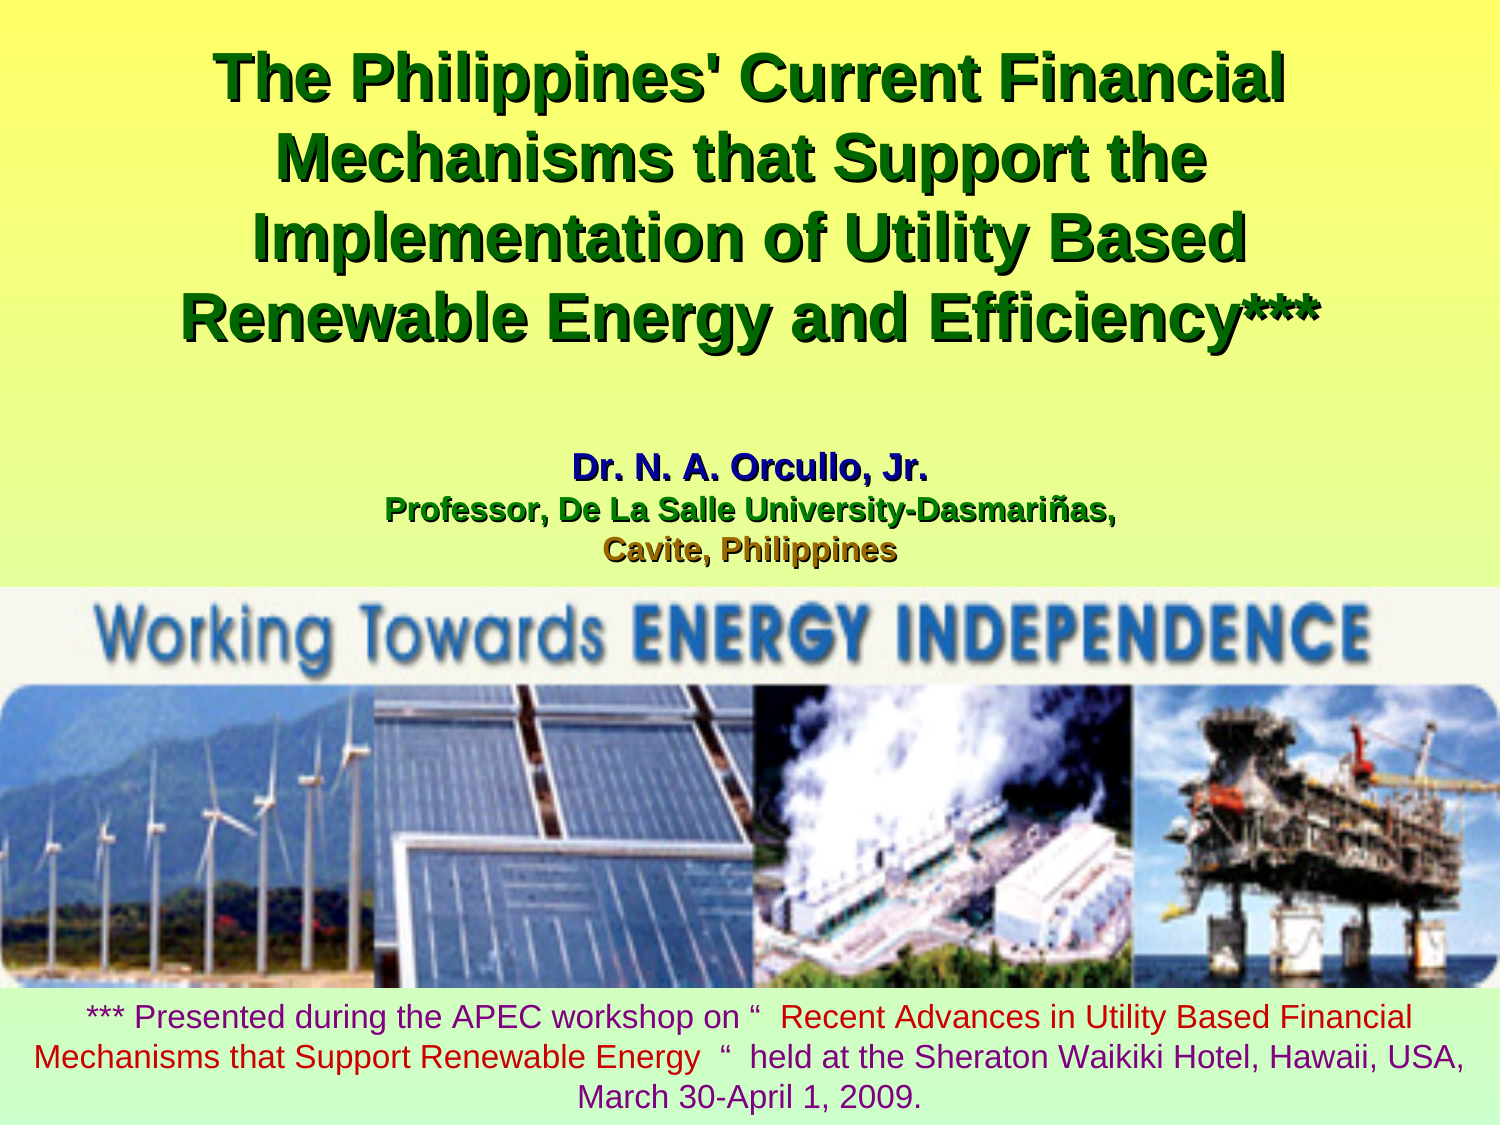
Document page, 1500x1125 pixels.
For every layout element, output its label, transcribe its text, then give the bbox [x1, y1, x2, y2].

picture [0, 587, 1500, 987]
text_box *** Presented during the APEC workshop on “ Recent Advances in Utility Based Financial Mechanisms that Support Renewable Energy “ held at the Sheraton Waikiki Hotel, Hawaii, USA, March 30-April 1, 2009. [0, 987, 1500, 1123]
text_box The Philippines' Current Financial Mechanisms that Support the Implementation of Utility Based Renewable Energy and Efficiency*** Dr. N. A. Orcullo, Jr. Professor, De La Salle University-Dasmariñas, Cavite, Philippines [75, 24, 1426, 576]
